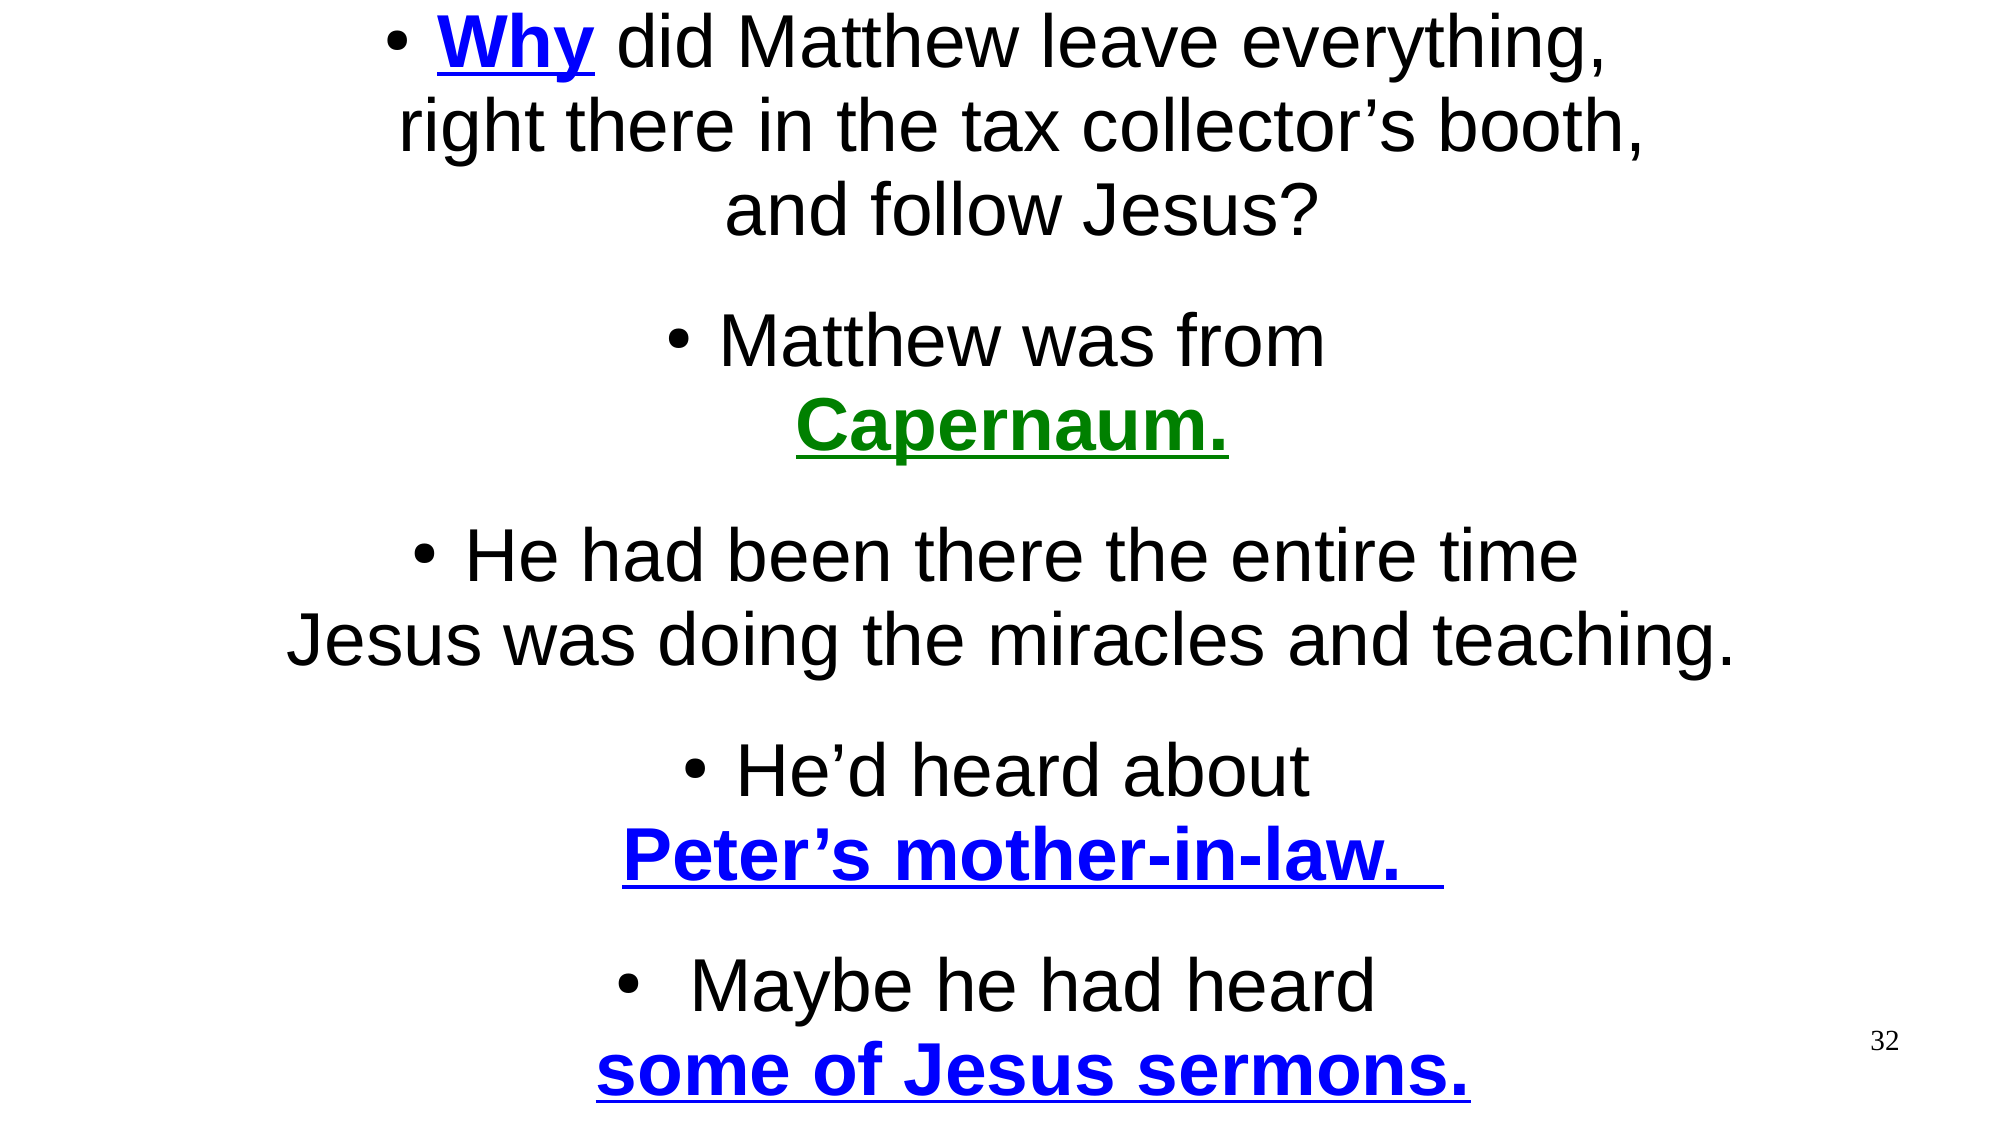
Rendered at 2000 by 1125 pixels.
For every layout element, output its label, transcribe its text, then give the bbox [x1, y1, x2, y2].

list Why did Matthew leave everything, right there in the tax collector’s booth, and follow Jesus? Matthew was from Capernaum. He had been there the entire time Jesus was doing the miracles and teaching. He’d heard about Peter’s mother-in-law. Maybe he had heard some of Jesus sermons. [0, 0, 1996, 1123]
